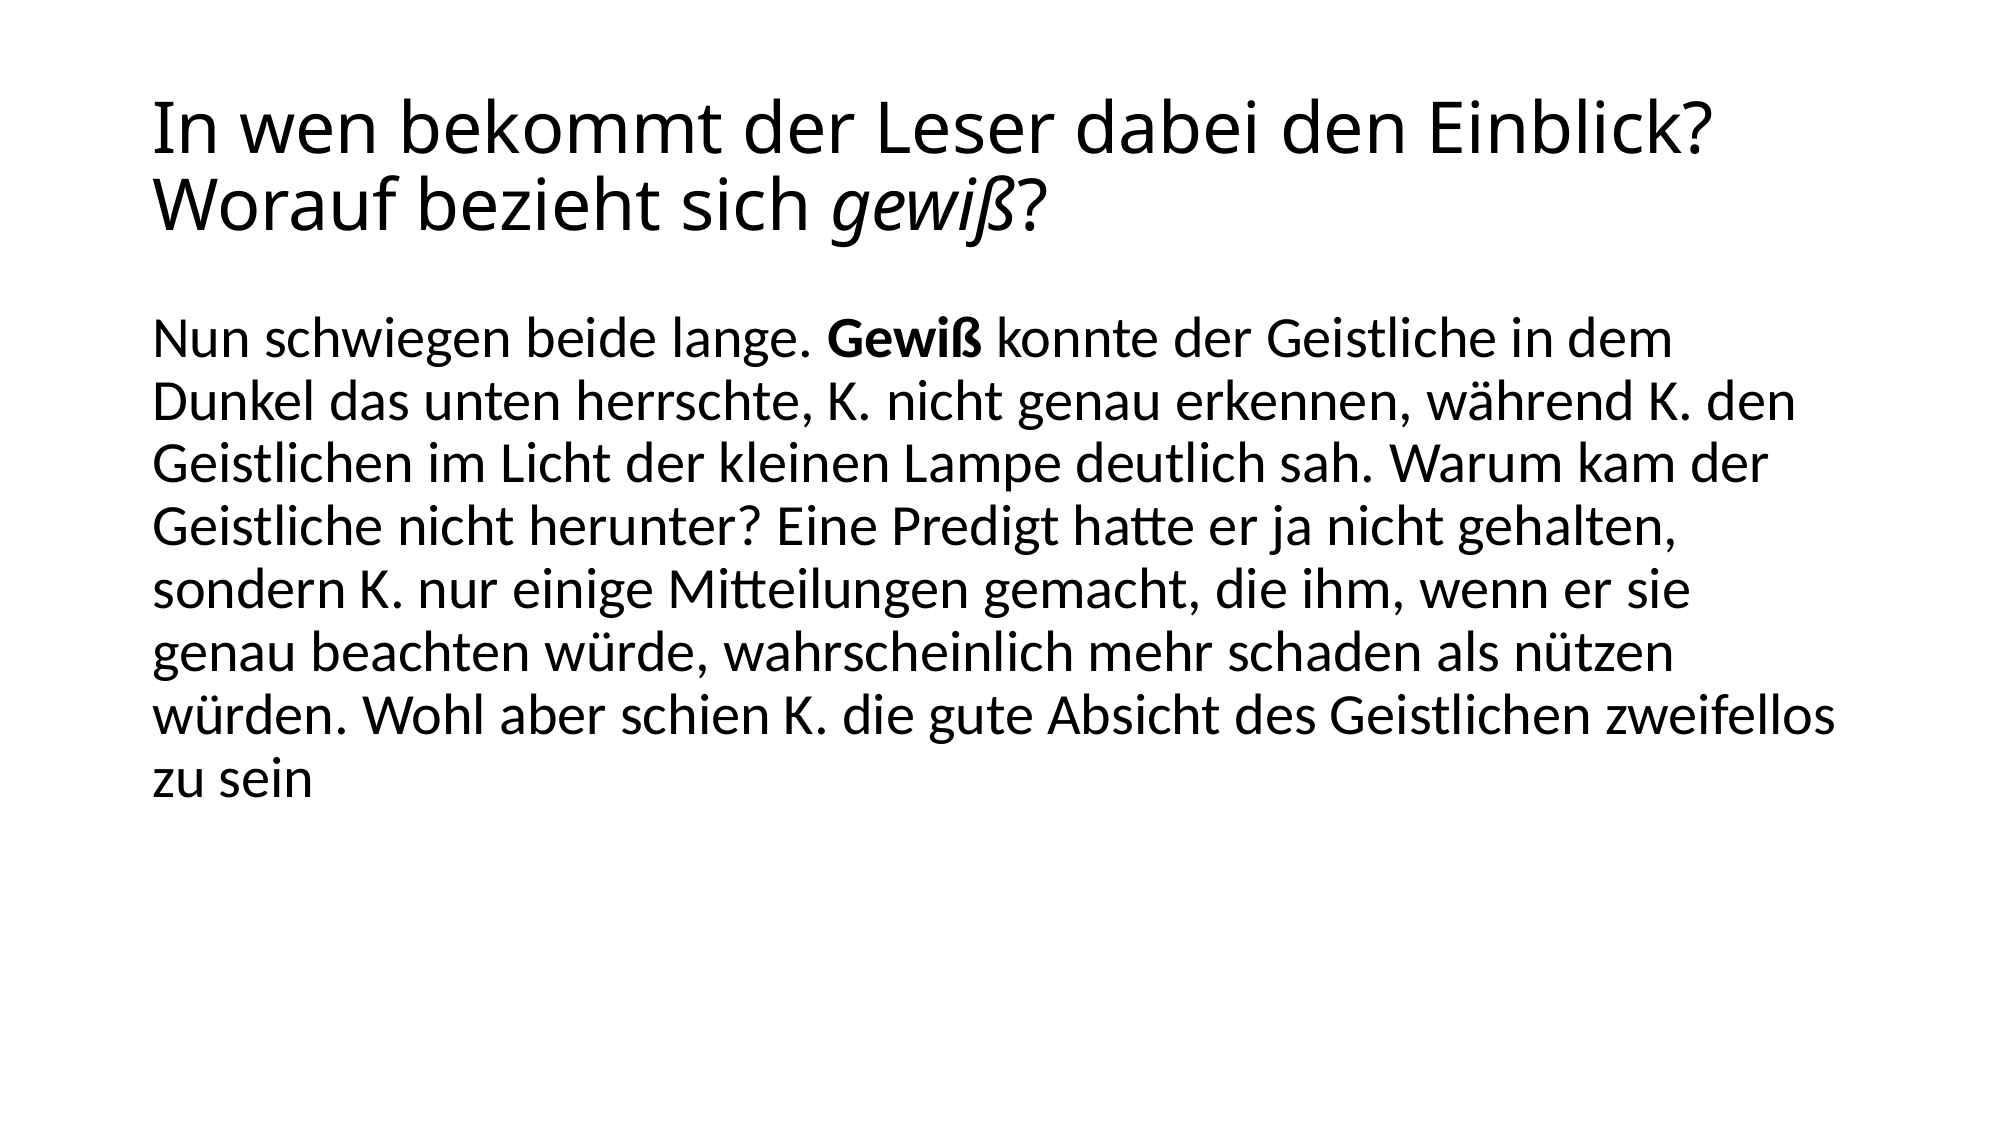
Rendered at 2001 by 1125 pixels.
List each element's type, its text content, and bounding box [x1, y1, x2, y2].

list Nun schwiegen beide lange. Gewiß konnte der Geistliche in dem Dunkel das unten herrschte, K. nicht genau erkennen, während K. den Geistlichen im Licht der kleinen Lampe deutlich sah. Warum kam der Geistliche nicht herunter? Eine Predigt hatte er ja nicht gehalten, sondern K. nur einige Mitteilungen gemacht, die ihm, wenn er sie genau beachten würde, wahrscheinlich mehr schaden als nützen würden. Wohl aber schien K. die gute Absicht des Geistlichen zweifellos zu sein [137, 299, 1863, 1014]
title In wen bekommt der Leser dabei den Einblick? Worauf bezieht sich gewiß? [137, 59, 1863, 278]
